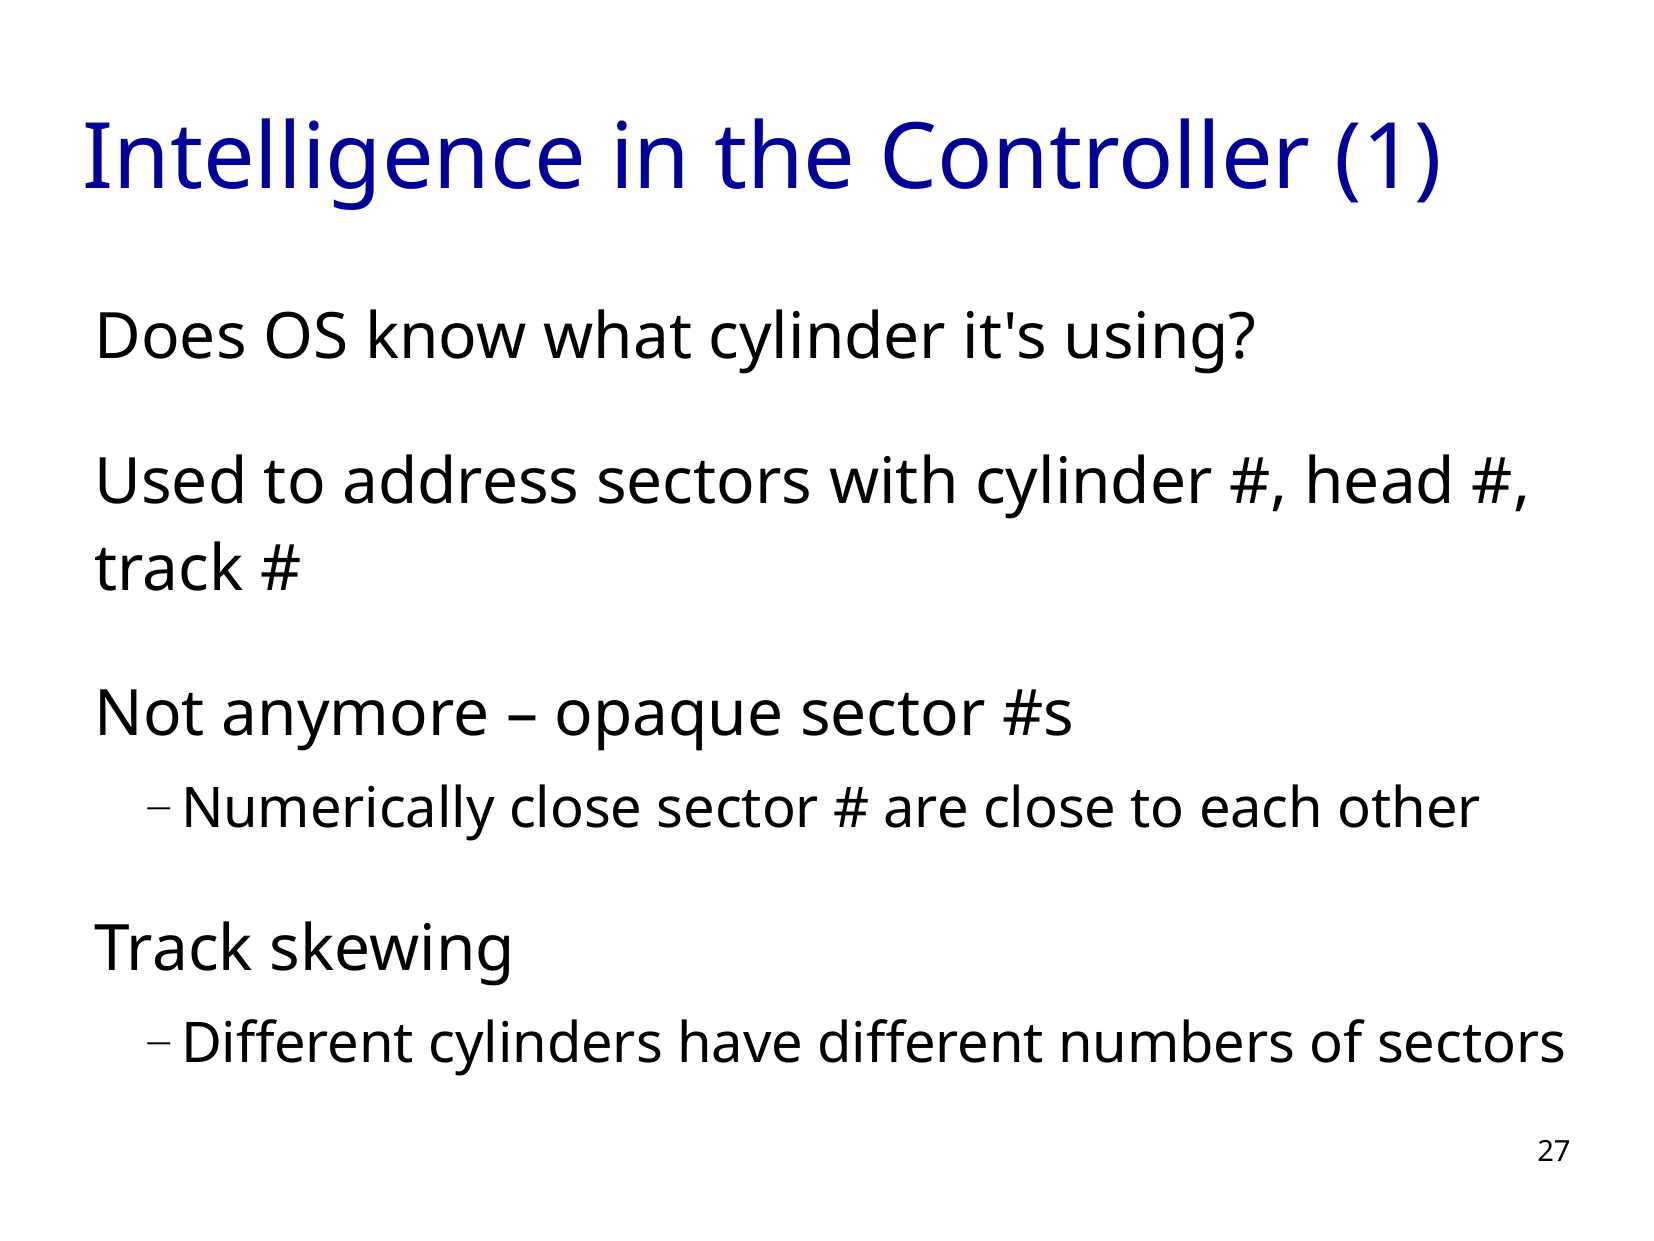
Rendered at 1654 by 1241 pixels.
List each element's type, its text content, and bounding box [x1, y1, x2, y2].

title Intelligence in the Controller (1) [82, 49, 1571, 257]
list Does OS know what cylinder it's using? Used to address sectors with cylinder #, head #, track # Not anymore – opaque sector #s Numerically close sector # are close to each other Track skewing Different cylinders have different numbers of sectors [60, 290, 1571, 1096]
